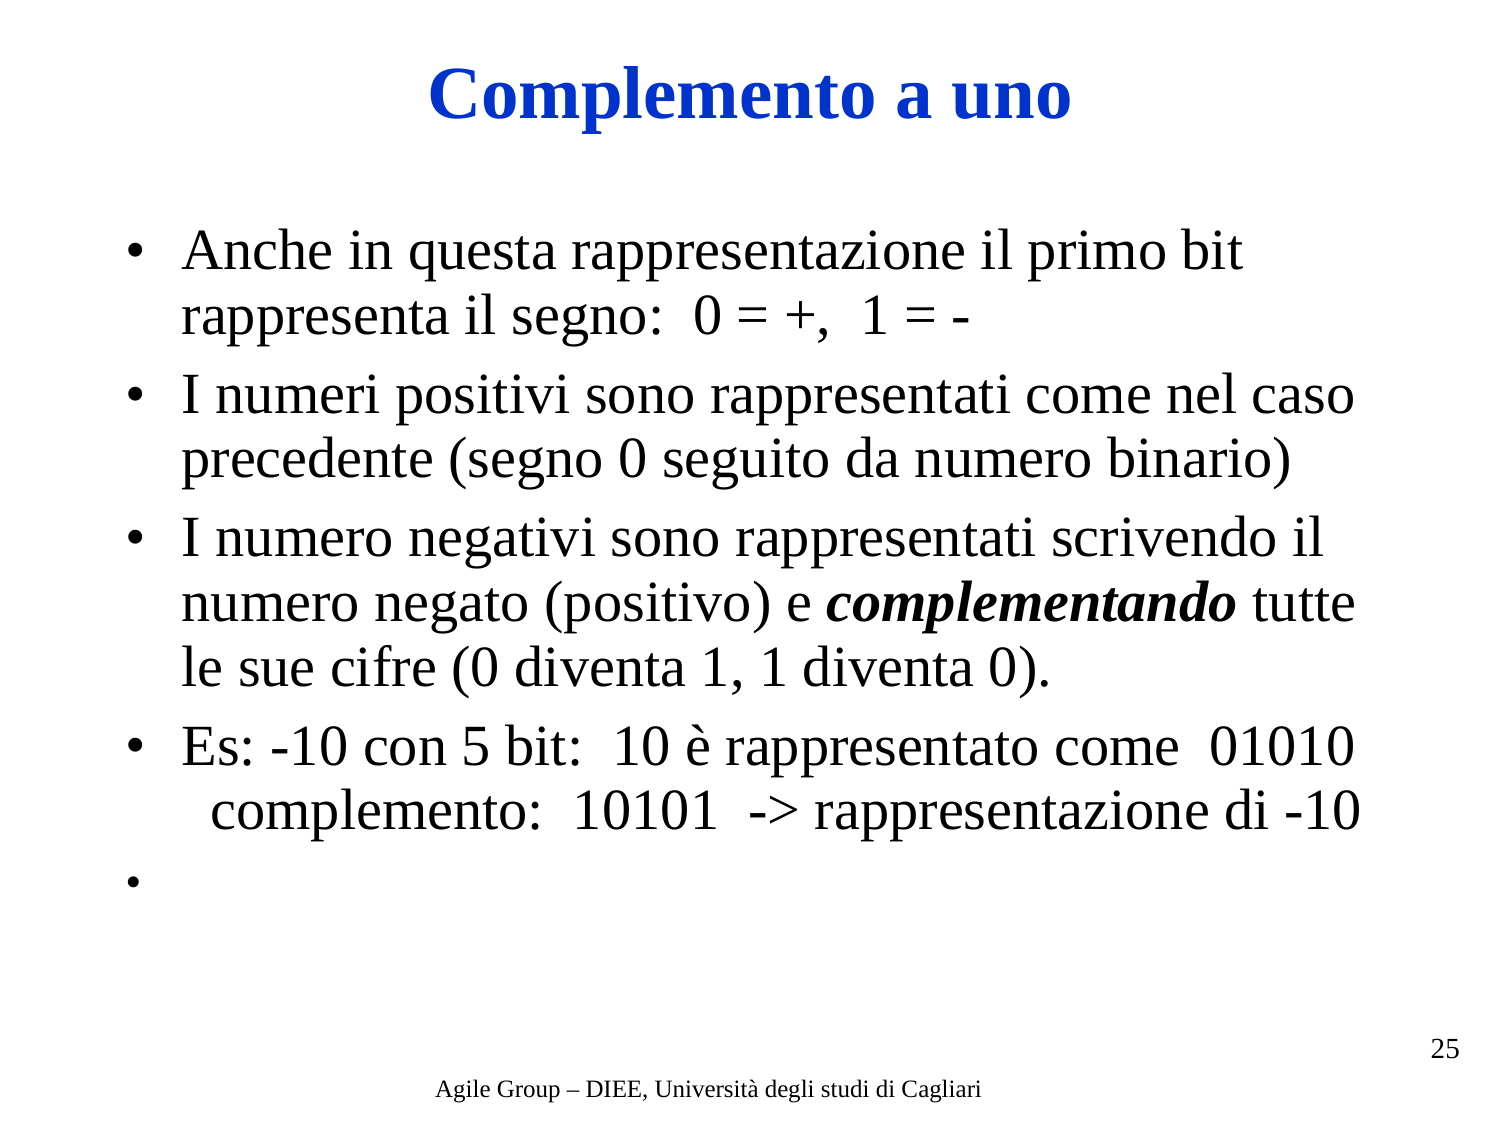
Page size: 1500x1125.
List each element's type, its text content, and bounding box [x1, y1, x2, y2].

list Anche in questa rappresentazione il primo bit rappresenta il segno: 0 = +, 1 = - I numeri positivi sono rappresentati come nel caso precedente (segno 0 seguito da numero binario) I numero negativi sono rappresentati scrivendo il numero negato (positivo) e complementando tutte le sue cifre (0 diventa 1, 1 diventa 0). Es: -10 con 5 bit: 10 è rappresentato come 01010 complemento: 10101 -> rappresentazione di -10 [110, 209, 1386, 916]
title Complemento a uno [112, 12, 1388, 175]
